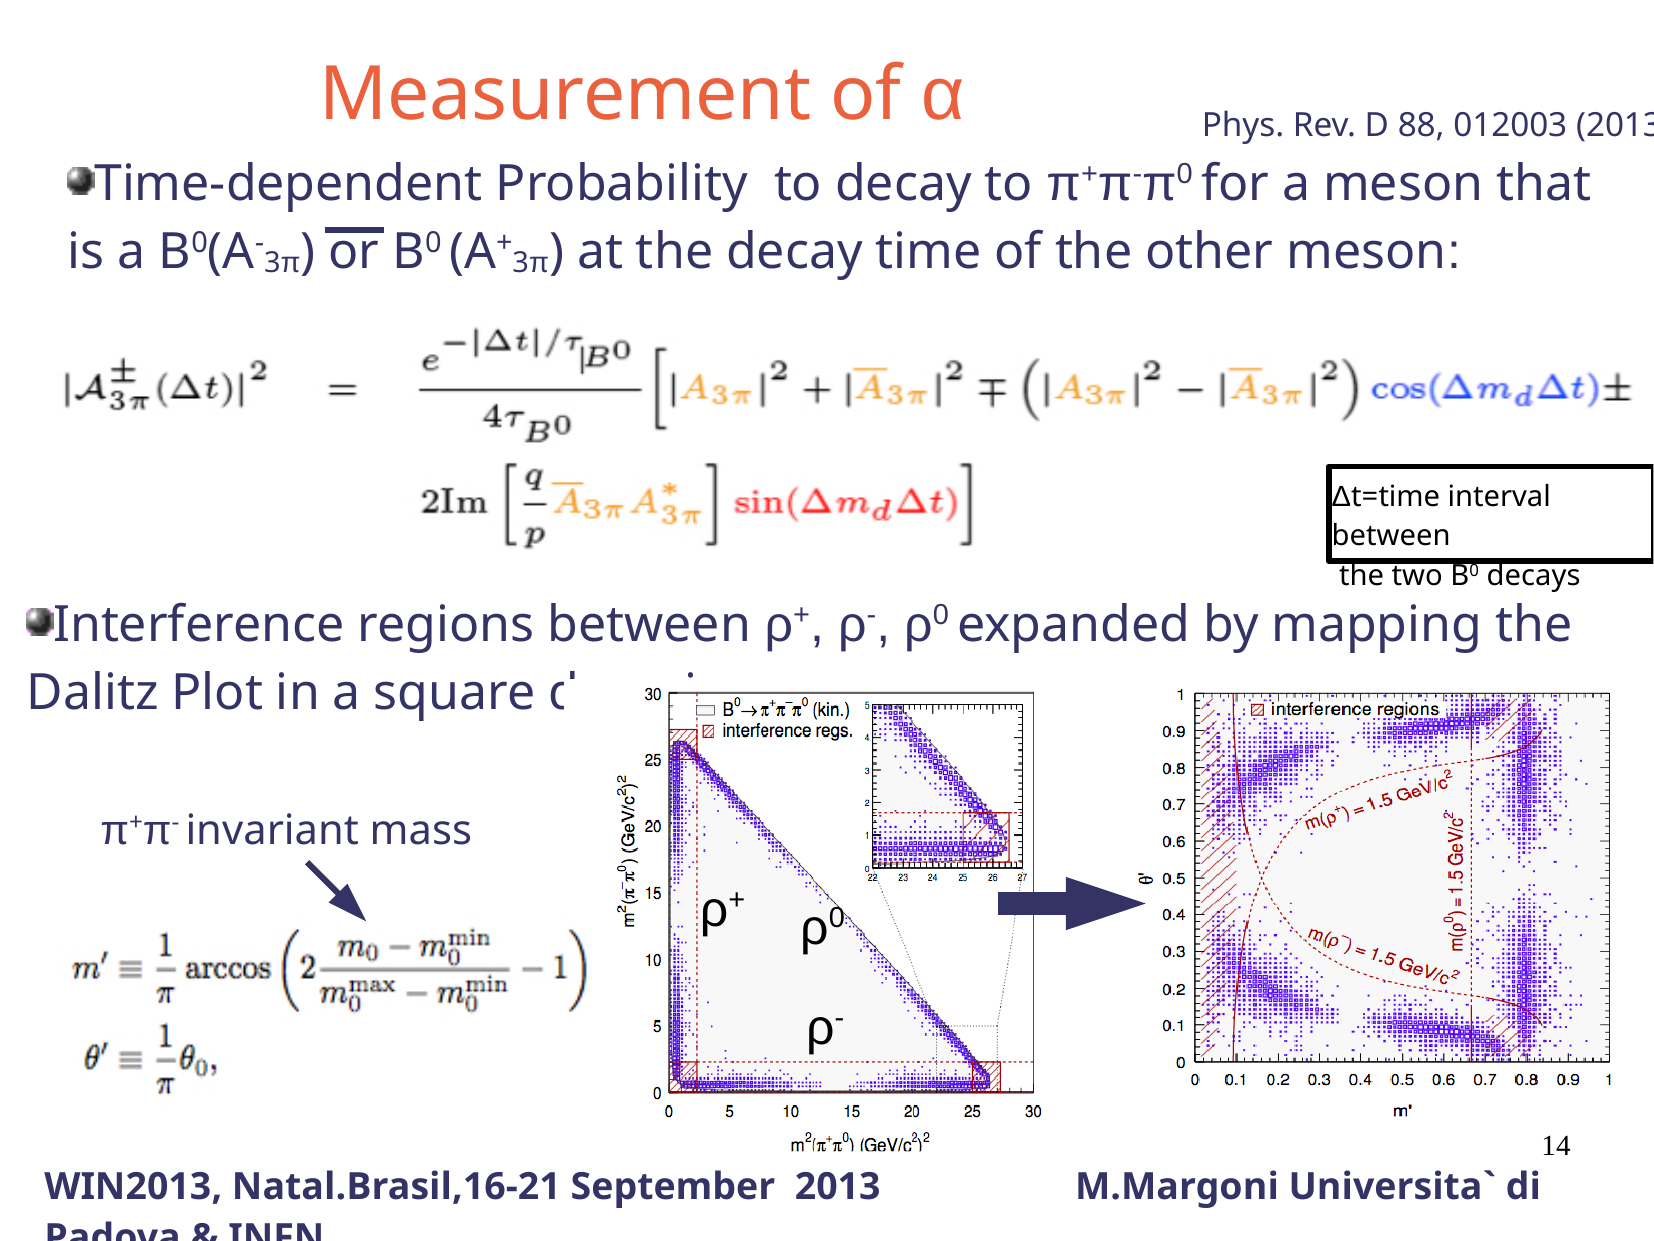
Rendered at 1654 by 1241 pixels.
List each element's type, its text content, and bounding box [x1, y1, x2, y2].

text_box [1570, 573, 1601, 580]
text_box Measurement of α [11, 31, 1642, 294]
picture [11, 294, 1654, 562]
text_box WIN2013, Natal.Brasil,16-21 September 2013 M.Margoni Universita` di Padova & INFN [29, 1151, 1625, 1225]
text_box ρ+ [685, 874, 804, 947]
text_box Interference regions between ρ+, ρ-, ρ0 expanded by mapping the Dalitz Plot in a square domain [11, 580, 1654, 750]
picture [1122, 679, 1642, 1128]
text_box Δt=time interval between the two B0 decays [1316, 467, 1654, 573]
text_box ρ- [791, 992, 910, 1065]
text_box ρ0 [785, 891, 904, 965]
picture [41, 679, 1063, 1164]
text_box π+π- invariant mass [59, 792, 528, 886]
text_box Time-dependent Probability to decay to π+π-π0 for a meson that is a B0(A-3π) or B0 (A+3π) at the decay time of the other meson: [53, 76, 1654, 327]
